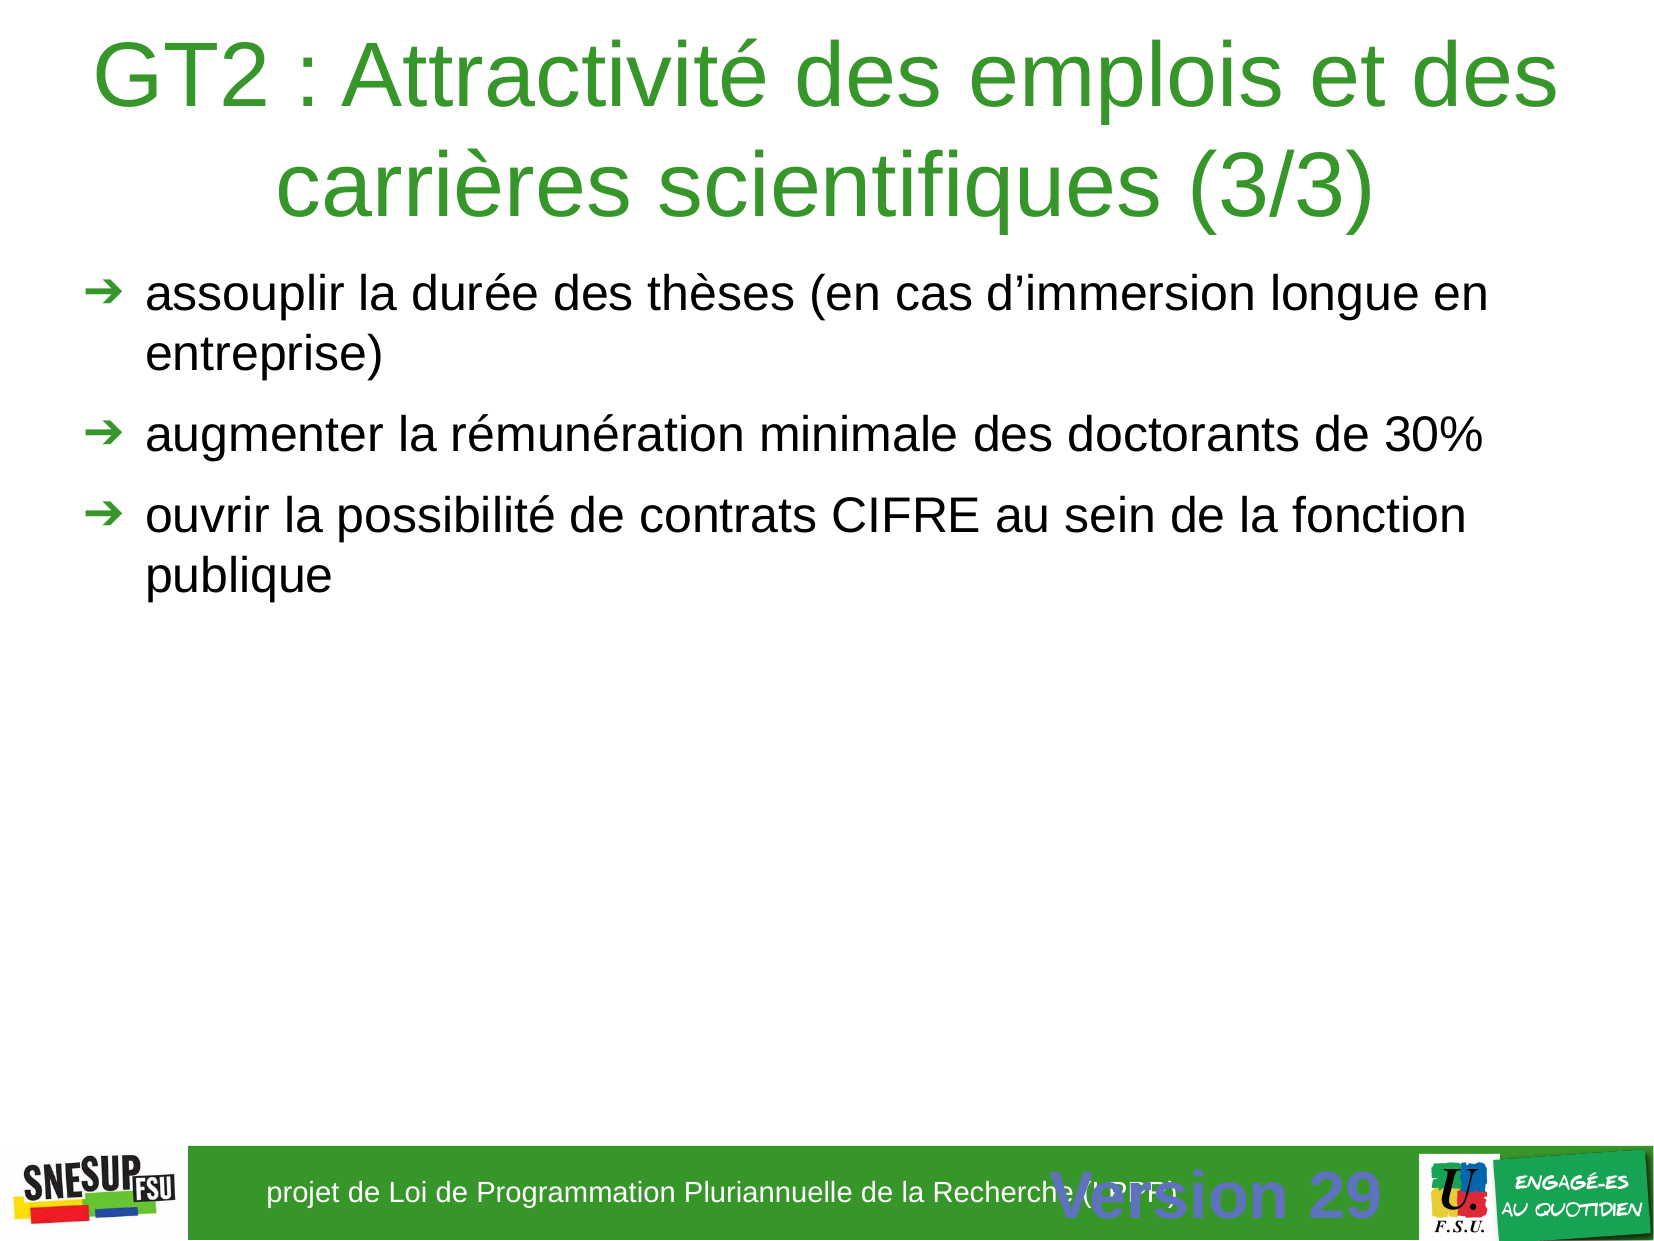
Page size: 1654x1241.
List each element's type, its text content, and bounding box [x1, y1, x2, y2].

picture [0, 1145, 188, 1240]
picture [1419, 1145, 1654, 1241]
text_box assouplir la durée des thèses (en cas d’immersion longue en entreprise) augmenter la rémunération minimale des doctorants de 30% ouvrir la possibilité de contrats CIFRE au sein de la fonction publique [70, 260, 1559, 980]
text_box GT2 : Attractivité des emplois et des carrières scientifiques (3/3) [0, 37, 1654, 212]
text_box Version 29 [1034, 1144, 1398, 1240]
